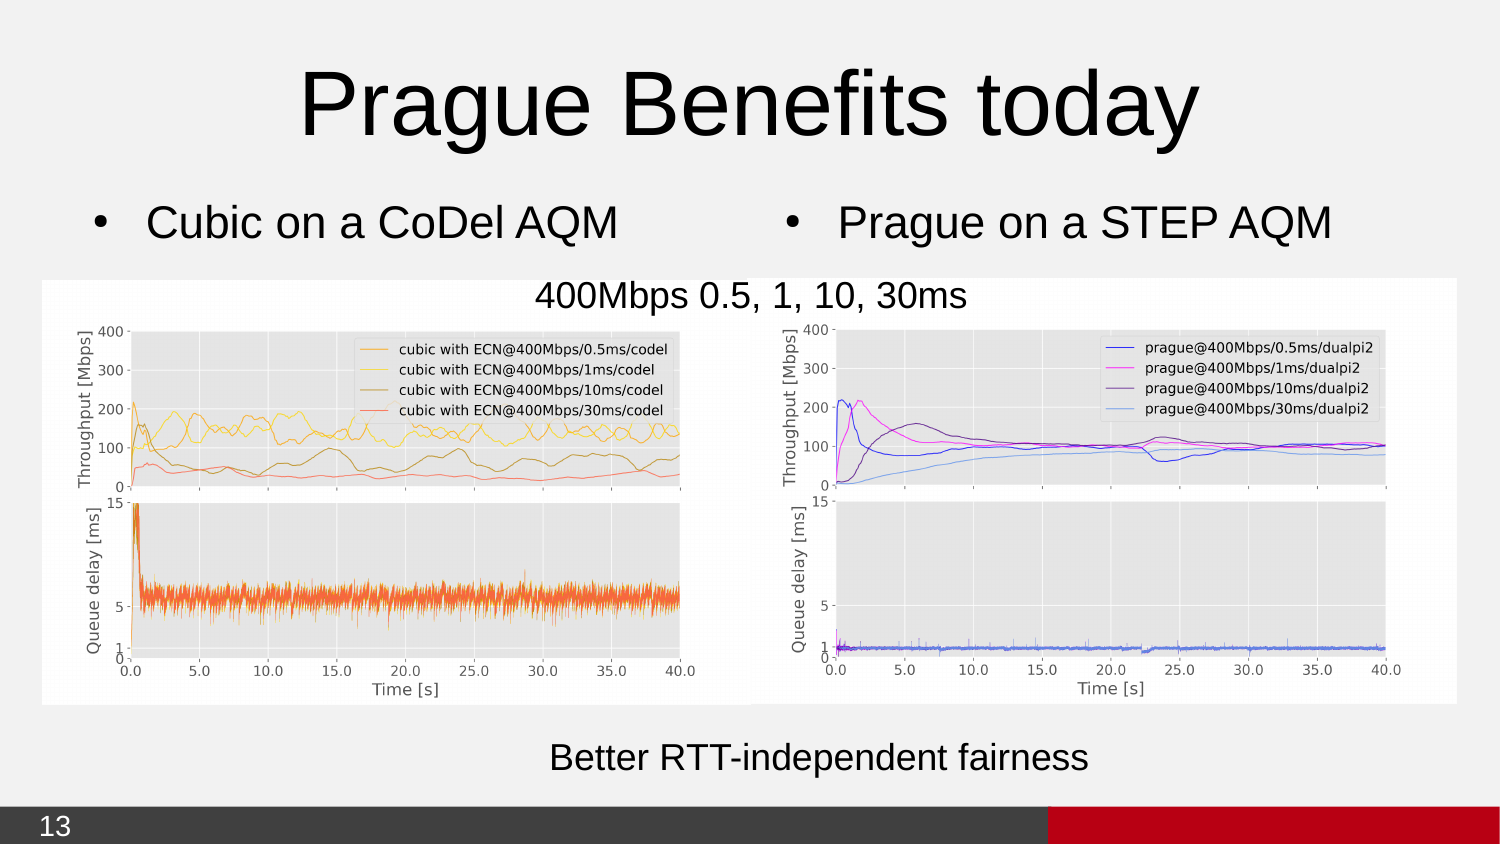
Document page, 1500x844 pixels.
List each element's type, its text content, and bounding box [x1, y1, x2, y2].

text_box 400Mbps 0.5, 1, 10, 30ms [520, 267, 983, 325]
title Prague Benefits today [75, 33, 1425, 175]
text_box Better RTT-independent fairness [534, 728, 1105, 786]
picture [42, 278, 1457, 705]
list Prague on a STEP AQM [766, 197, 1426, 278]
list Cubic on a CoDel AQM [75, 197, 734, 280]
